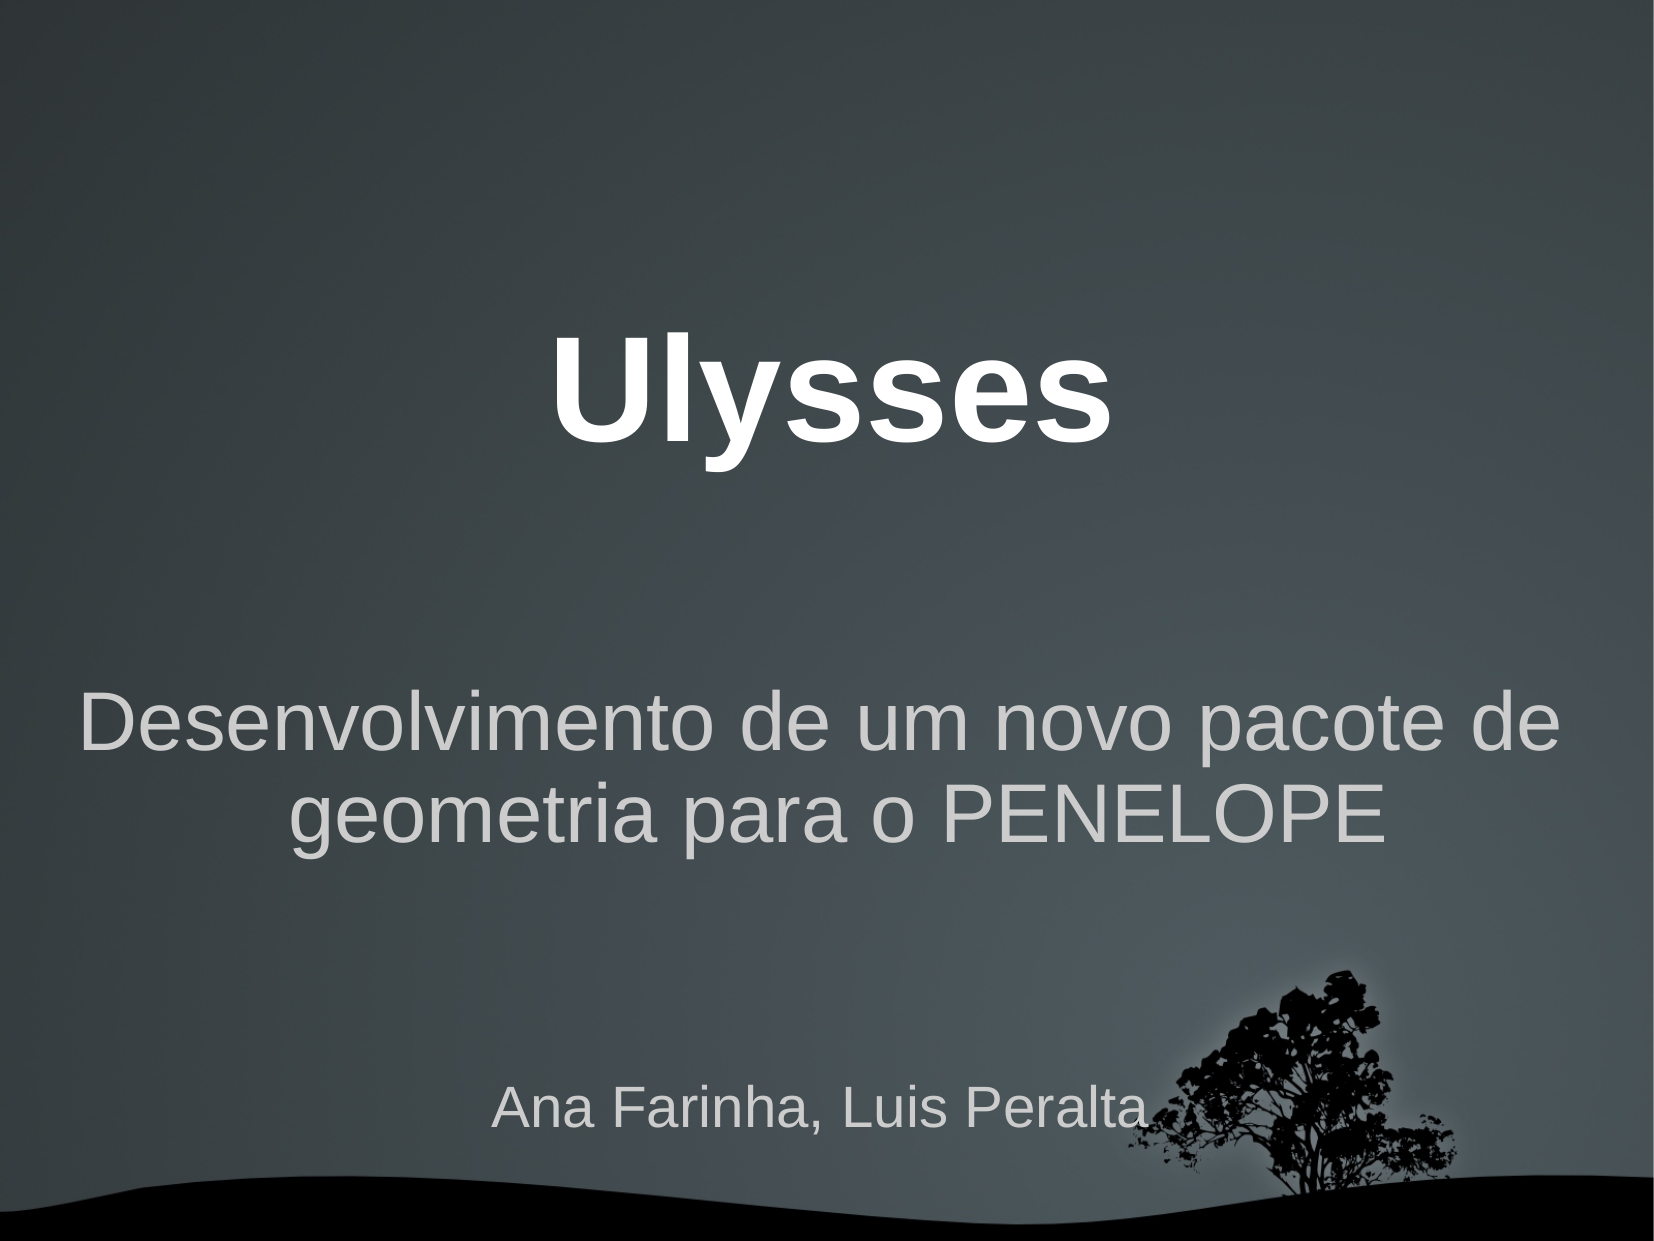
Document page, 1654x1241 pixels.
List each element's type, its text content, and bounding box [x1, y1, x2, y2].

text_box Desenvolvimento de um novo pacote de geometria para o PENELOPE [76, 531, 1565, 1004]
text_box Ana Farinha, Luis Peralta [76, 1062, 1565, 1152]
title Ulysses [88, 276, 1577, 503]
picture [0, 0, 1654, 1241]
